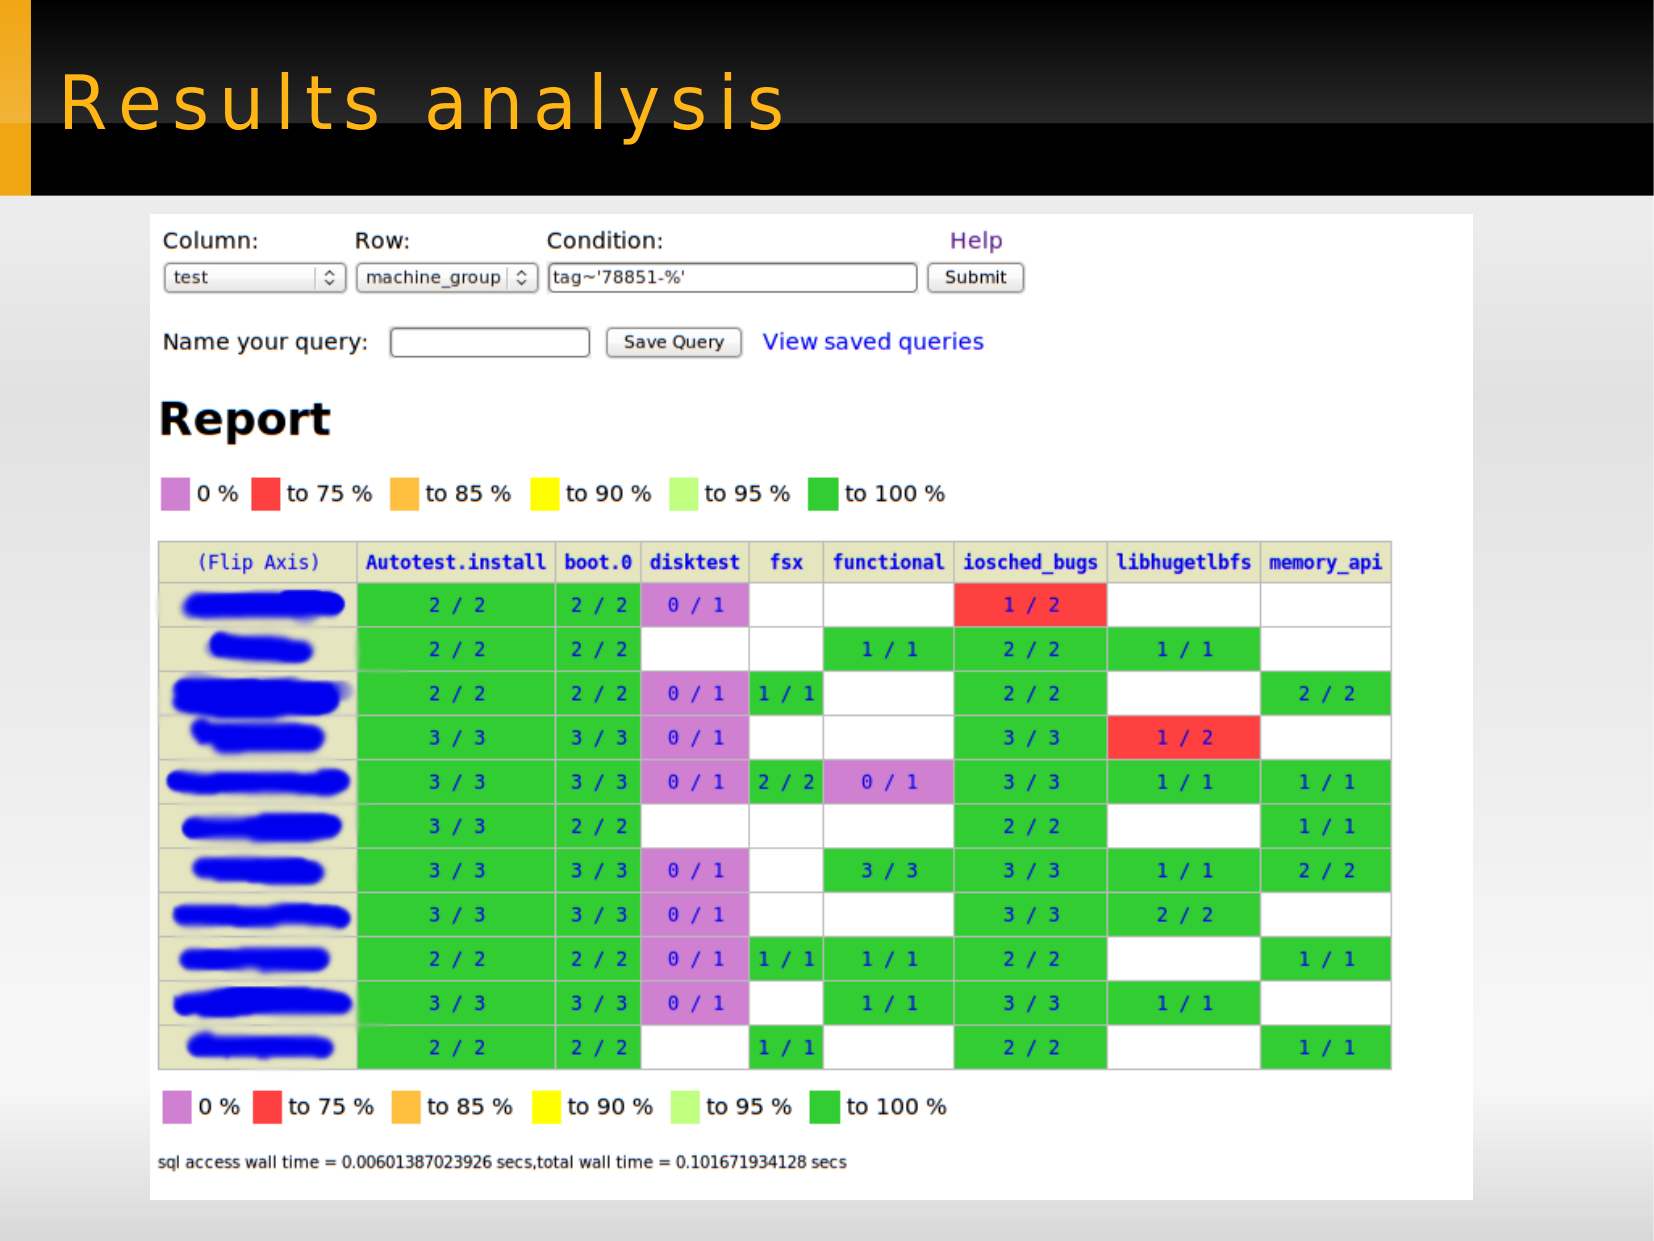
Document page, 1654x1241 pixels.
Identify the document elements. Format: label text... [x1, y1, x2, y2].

picture [0, 0, 1654, 1241]
title Results analysis [59, 36, 1270, 171]
